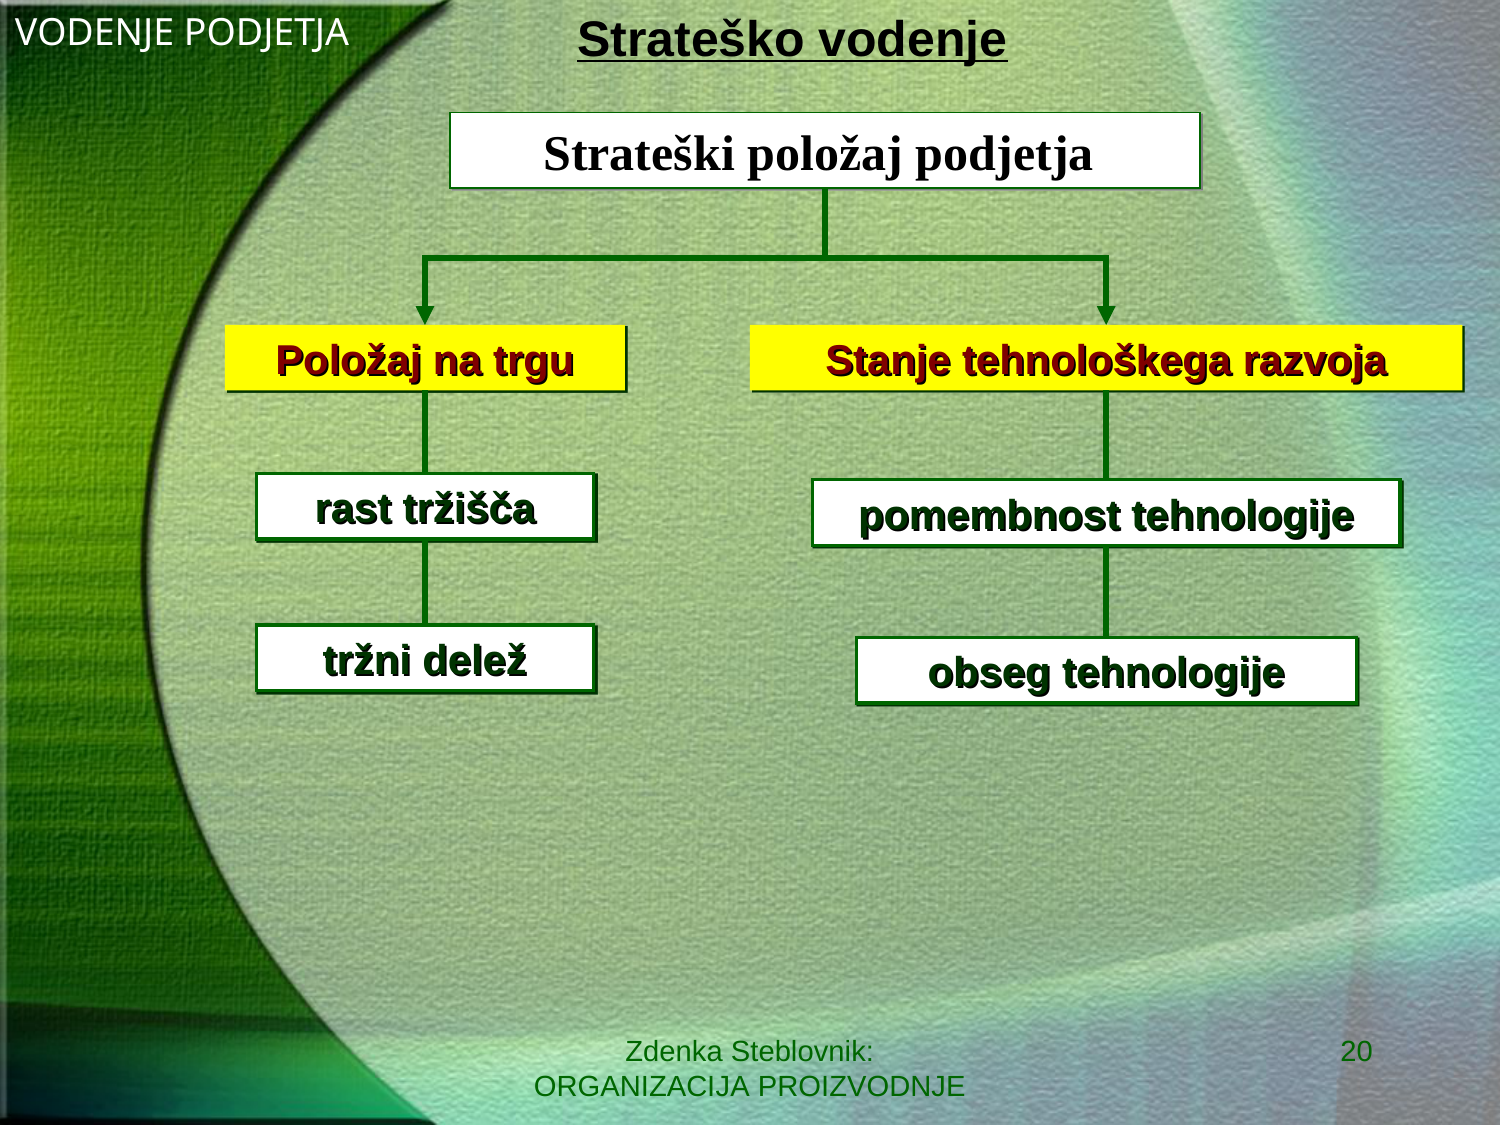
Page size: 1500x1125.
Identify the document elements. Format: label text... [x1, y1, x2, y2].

text_box <number> [1074, 1025, 1388, 1101]
text_box rast tržišča [256, 473, 594, 539]
text_box pomembnost tehnologije [812, 479, 1401, 546]
text_box Zdenka Steblovnik: ORGANIZACIJA PROIZVODNJE [512, 1025, 988, 1101]
text_box tržni delež [256, 624, 594, 691]
text_box Položaj na trgu [224, 324, 625, 391]
text_box obseg tehnologije [856, 637, 1357, 703]
text_box Strateški položaj podjetja [450, 112, 1201, 188]
picture [0, 0, 1500, 1125]
text_box Strateško vodenje [562, 24, 1338, 71]
text_box Stanje tehnološkega razvoja [749, 324, 1463, 391]
text_box VODENJE PODJETJA [0, 0, 475, 61]
